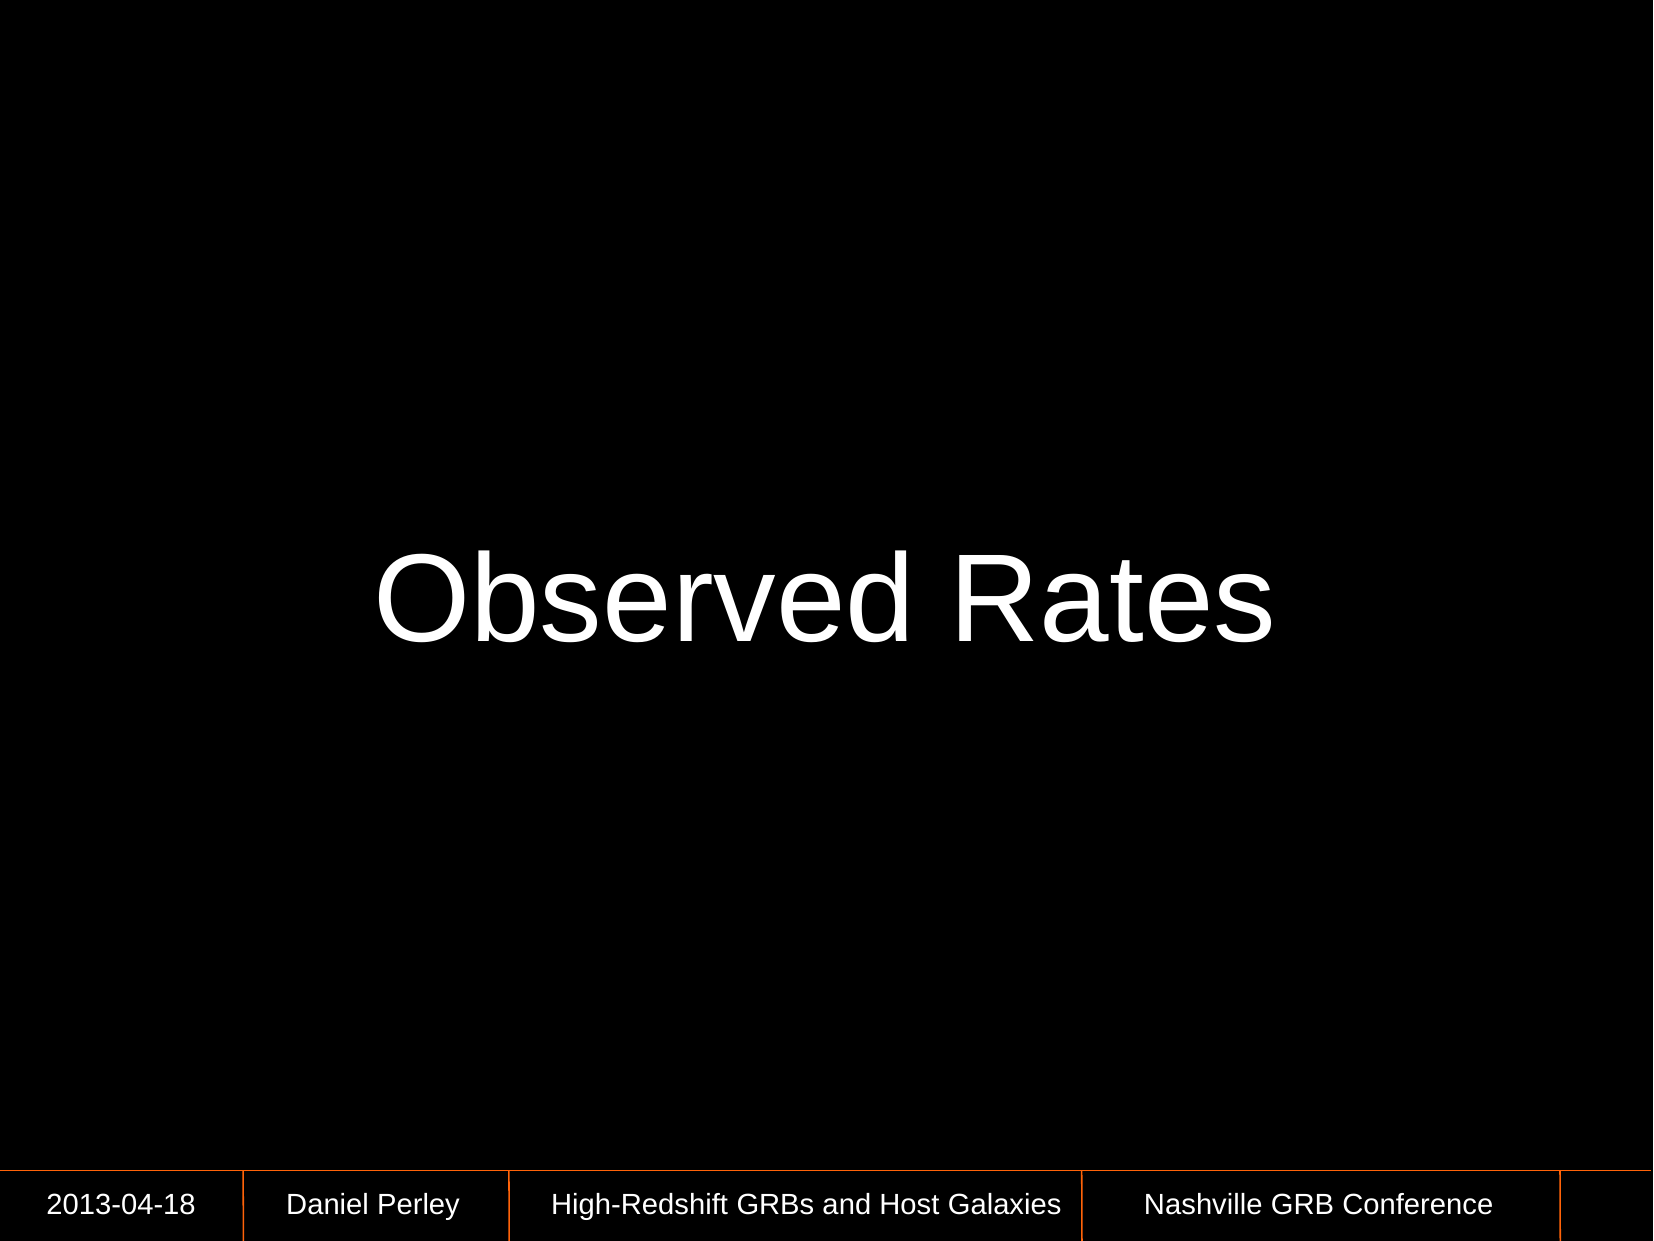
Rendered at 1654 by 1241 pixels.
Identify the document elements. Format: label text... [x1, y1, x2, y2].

text_box Observed Rates [337, 520, 1313, 676]
